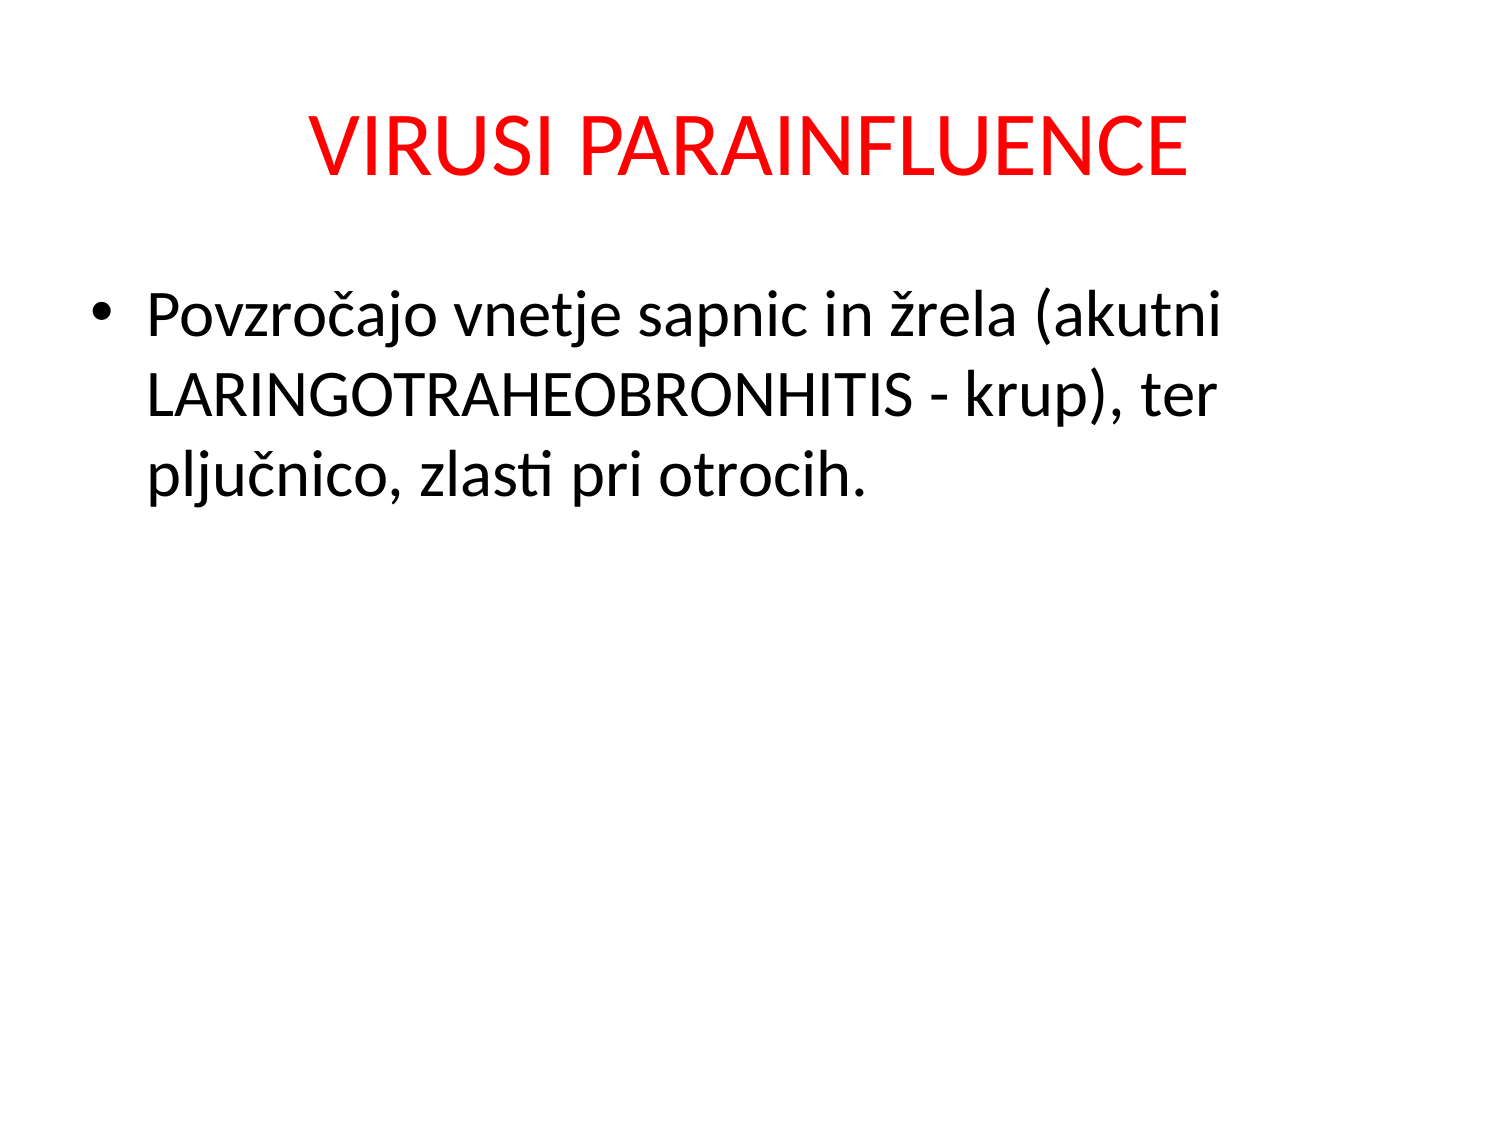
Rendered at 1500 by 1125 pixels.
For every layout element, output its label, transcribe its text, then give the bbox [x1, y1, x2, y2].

list Povzročajo vnetje sapnic in žrela (akutni LARINGOTRAHEOBRONHITIS - krup), ter pljučnico, zlasti pri otrocih. [75, 262, 1425, 1005]
title VIRUSI PARAINFLUENCE [75, 45, 1425, 233]
